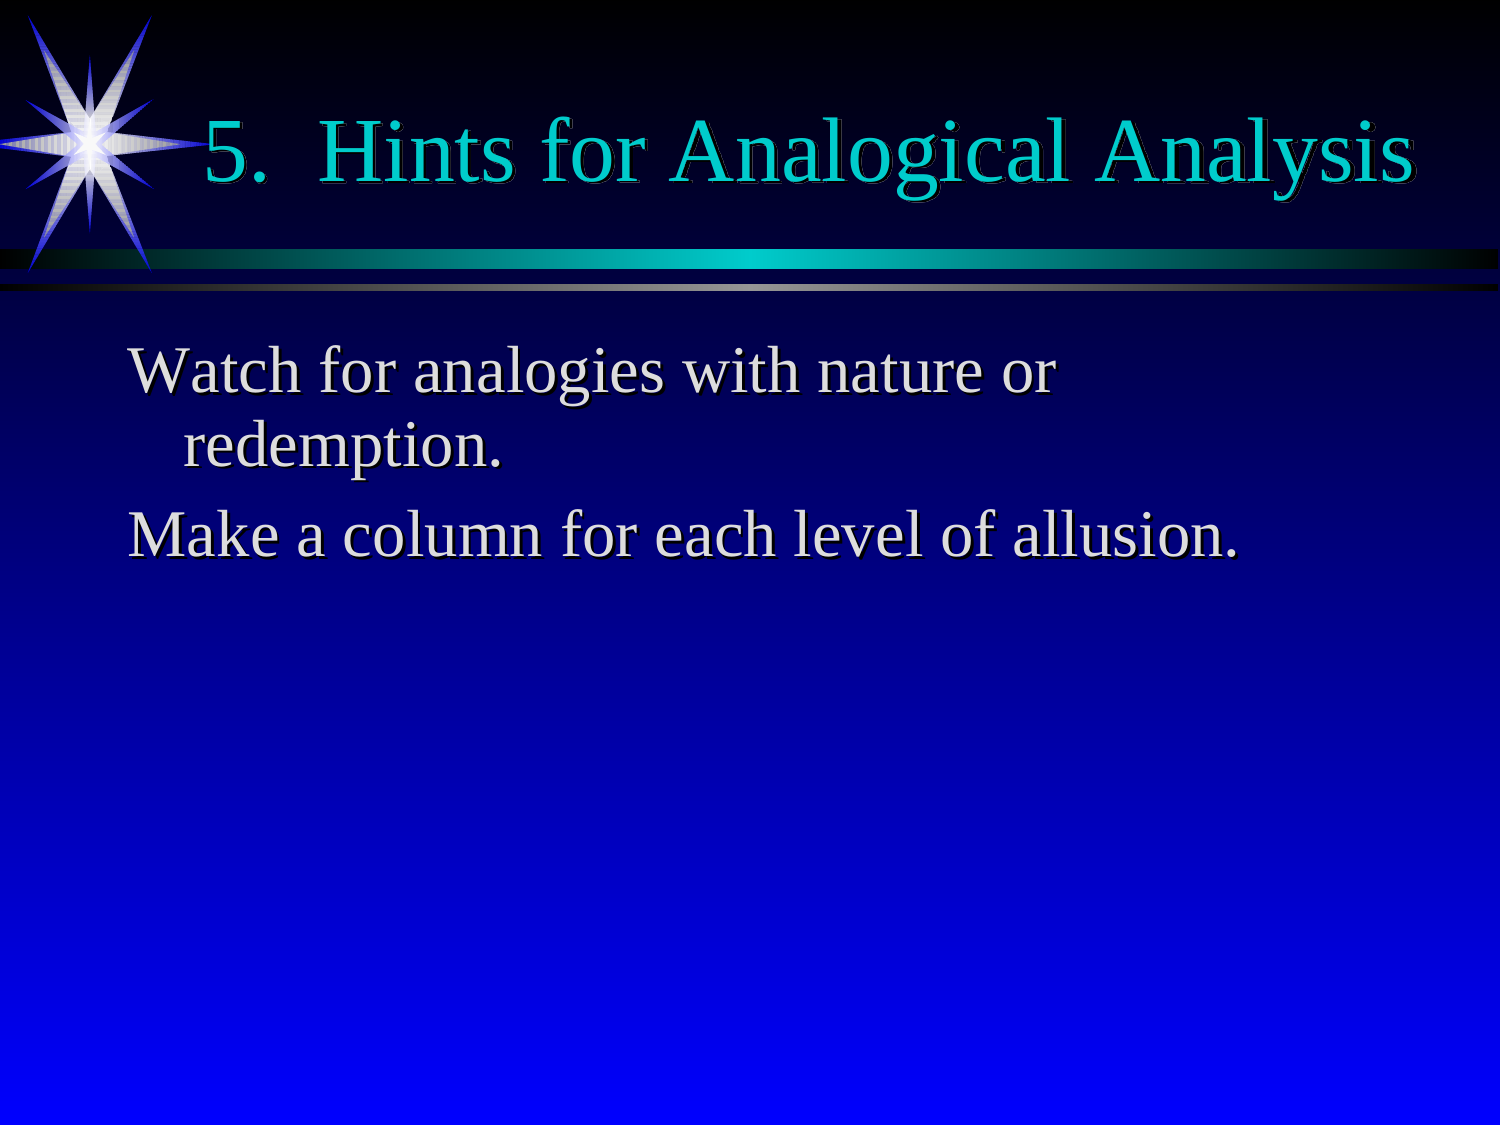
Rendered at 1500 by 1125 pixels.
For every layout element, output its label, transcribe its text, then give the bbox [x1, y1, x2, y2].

title 5. Hints for Analogical Analysis [187, 56, 1463, 244]
list Watch for analogies with nature or redemption. Make a column for each level of allusion. [112, 324, 1388, 1001]
